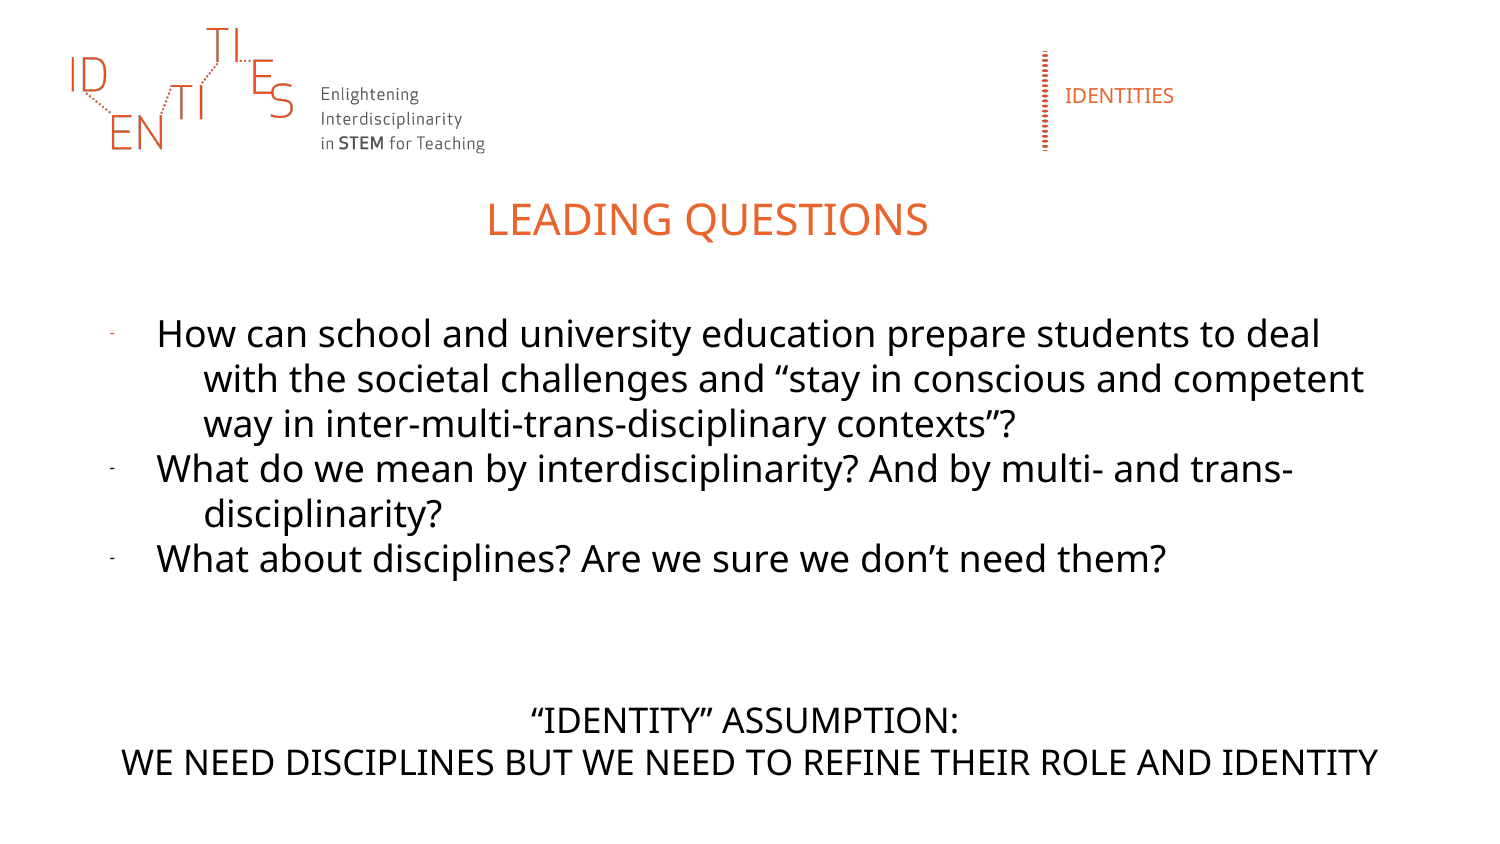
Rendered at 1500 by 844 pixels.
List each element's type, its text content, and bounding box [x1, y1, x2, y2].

text_box LEADING QUESTIONS [202, 184, 1213, 253]
text_box How can school and university education prepare students to deal with the societal challenges and “stay in conscious and competent way in inter-multi-trans-disciplinary contexts”? What do we mean by interdisciplinarity? And by multi- and trans-disciplinarity? What about disciplines? Are we sure we don’t need them? [94, 302, 1406, 590]
picture [1042, 51, 1051, 151]
picture [71, 24, 485, 157]
text_box “IDENTITY” ASSUMPTION: WE NEED DISCIPLINES BUT WE NEED TO REFINE THEIR ROLE AND IDENTITY [94, 682, 1406, 799]
text_box IDENTITIES [1050, 75, 1472, 142]
